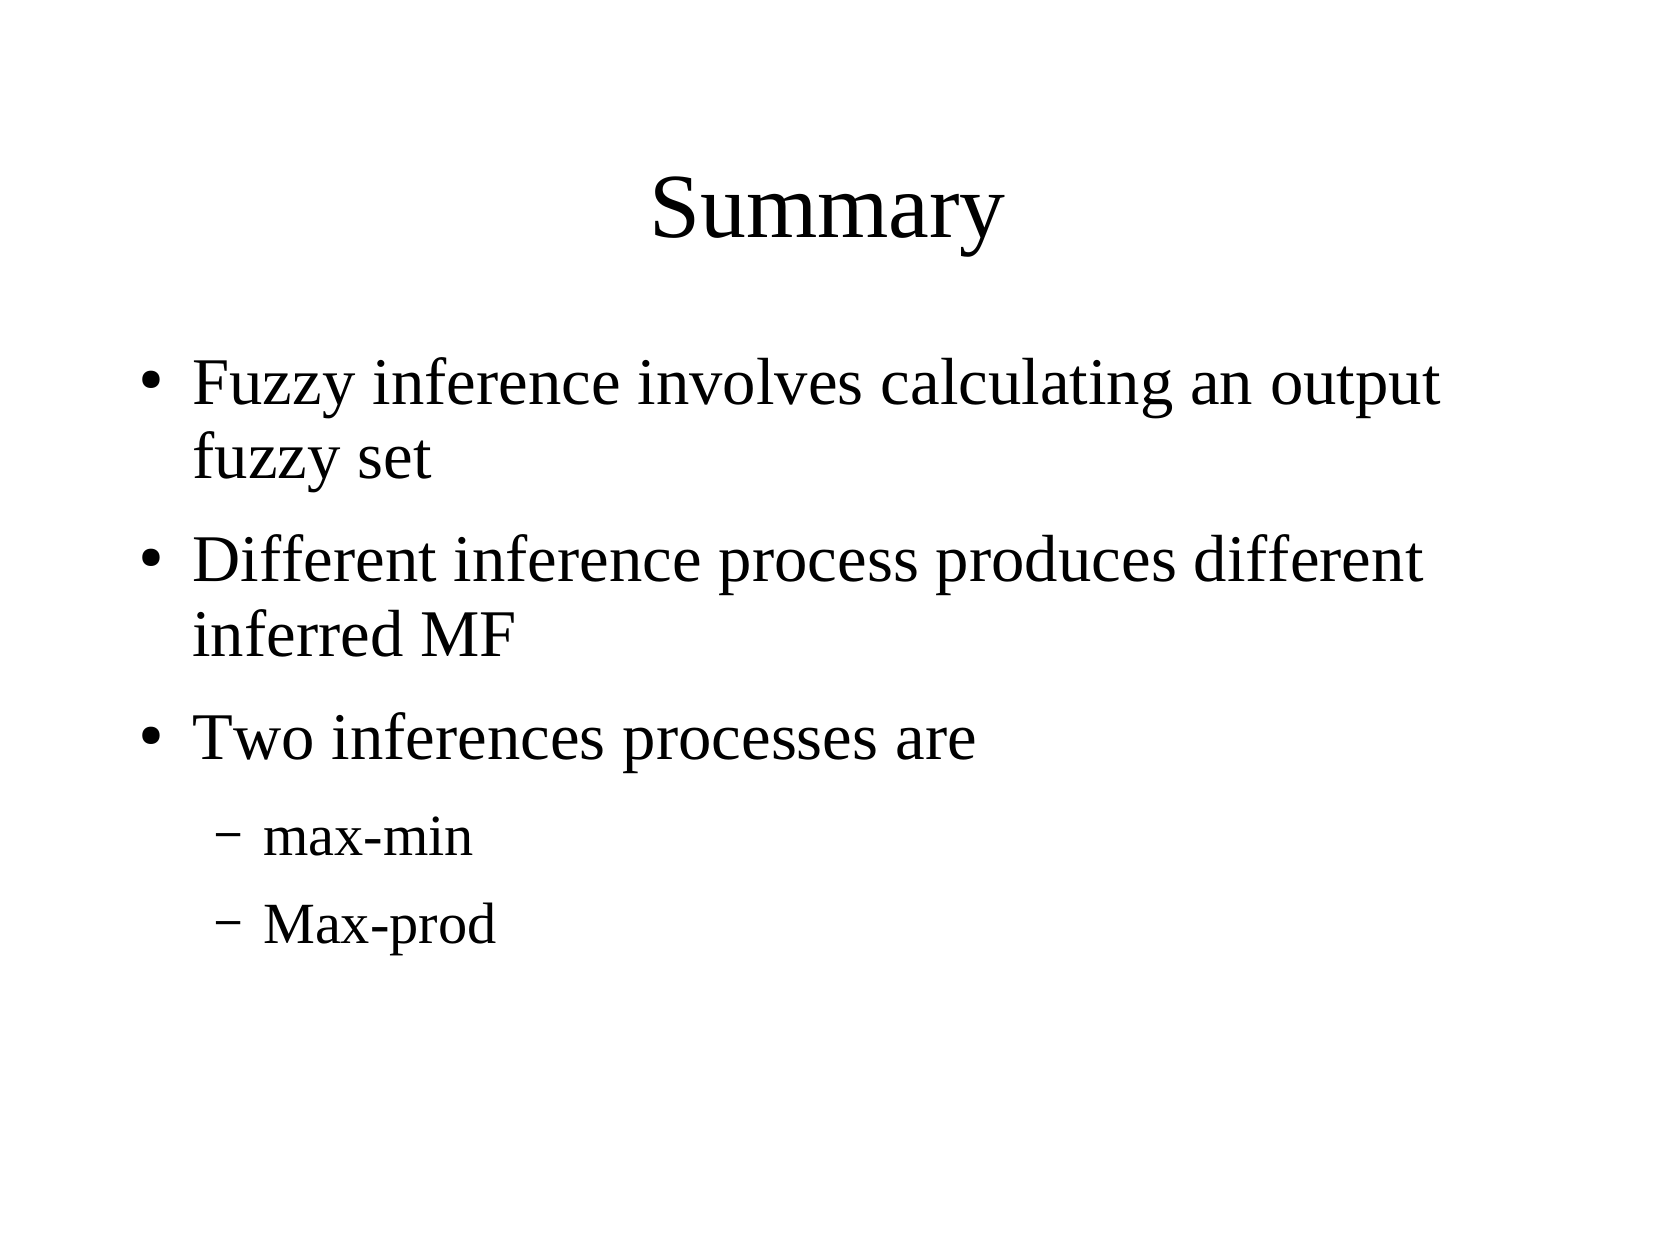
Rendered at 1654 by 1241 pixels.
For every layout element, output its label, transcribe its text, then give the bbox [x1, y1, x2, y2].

list Fuzzy inference involves calculating an output fuzzy set Different inference process produces different inferred MF Two inferences processes are max-min Max-prod [121, 344, 1534, 1127]
title Summary [121, 102, 1534, 311]
